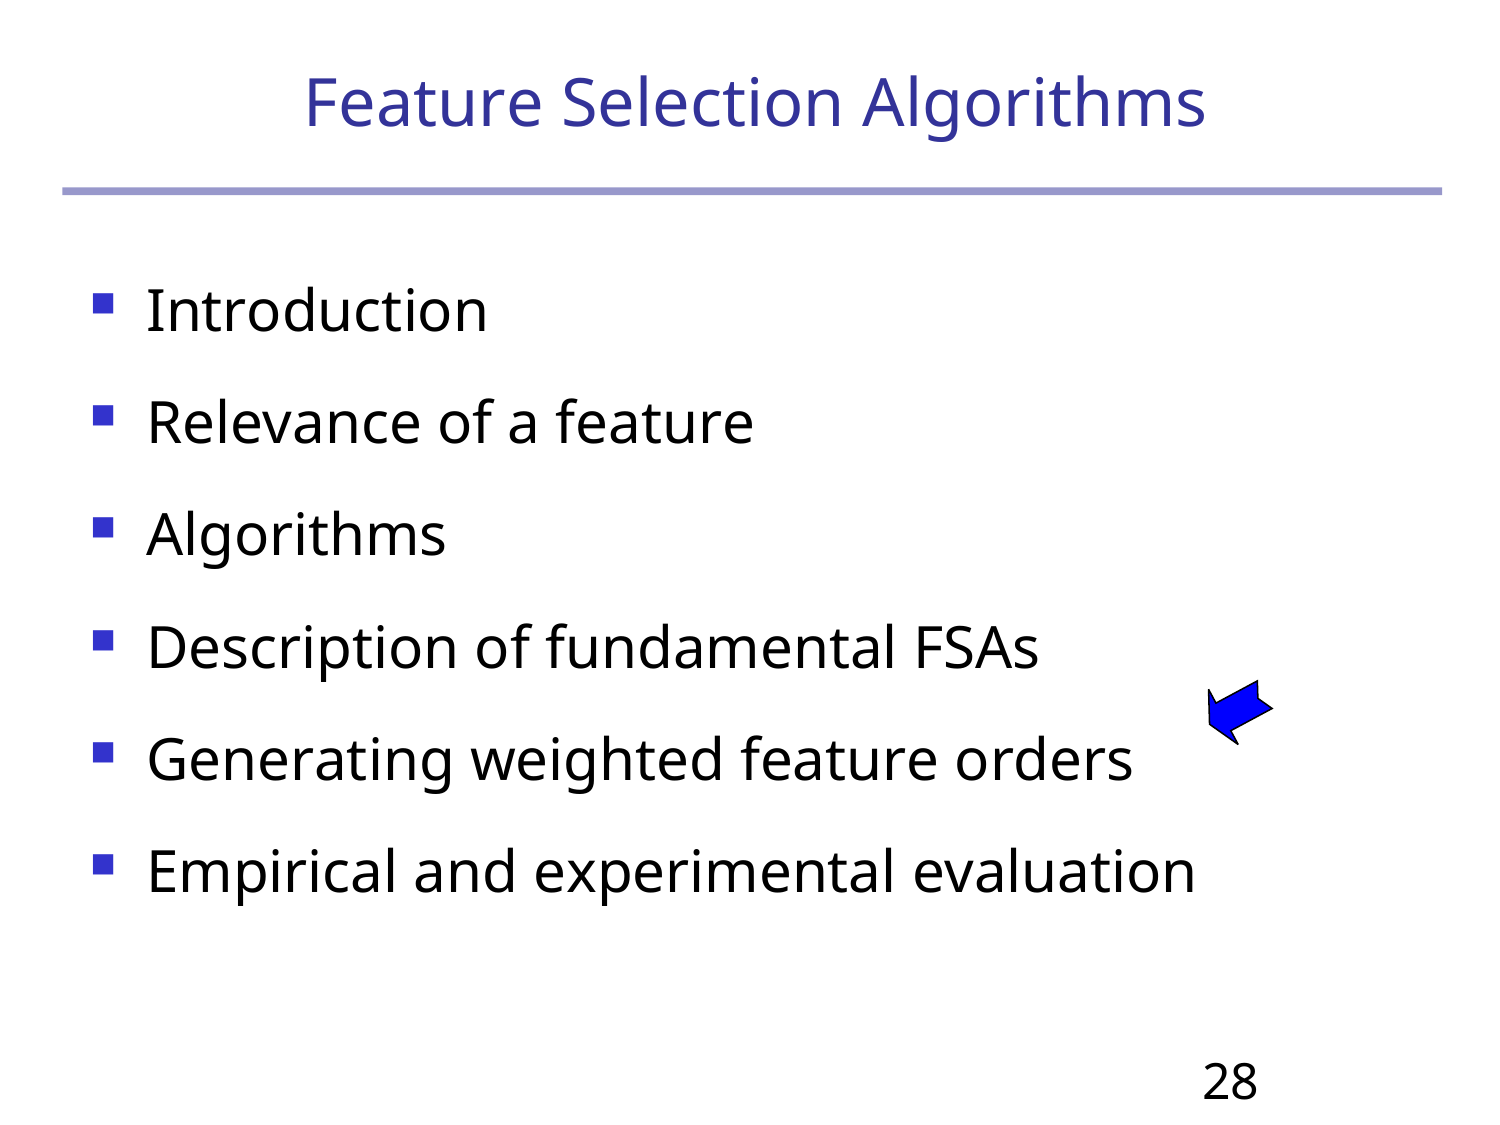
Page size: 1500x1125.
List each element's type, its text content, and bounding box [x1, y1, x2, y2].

text_box [1208, 680, 1273, 745]
text_box <number> [1187, 1050, 1500, 1125]
title Feature Selection Algorithms [0, 12, 1500, 188]
list Introduction Relevance of a feature Algorithms Description of fundamental FSAs Generating weighted feature orders Empirical and experimental evaluation [74, 237, 1450, 1038]
